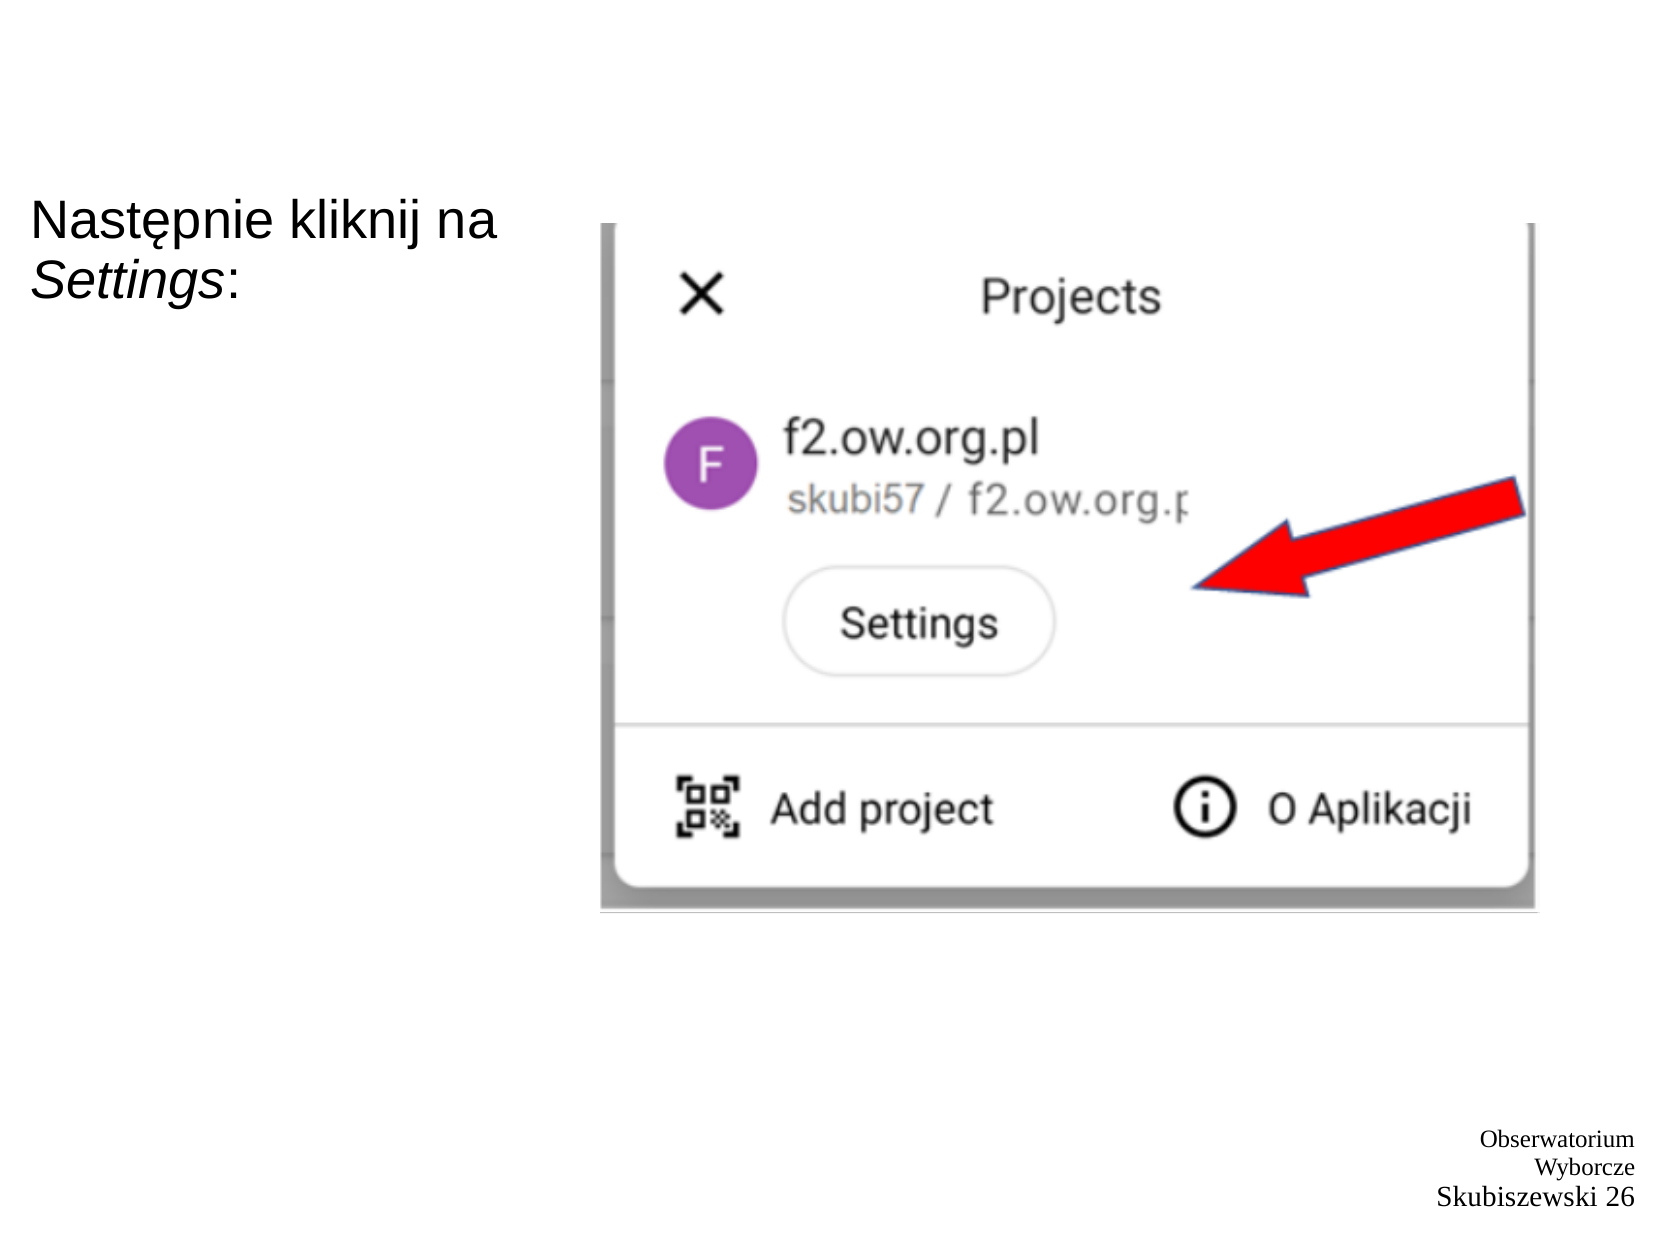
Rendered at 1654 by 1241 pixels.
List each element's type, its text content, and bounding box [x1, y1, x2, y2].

list Następnie kliknij na Settings: [30, 105, 541, 1081]
picture [600, 223, 1540, 916]
